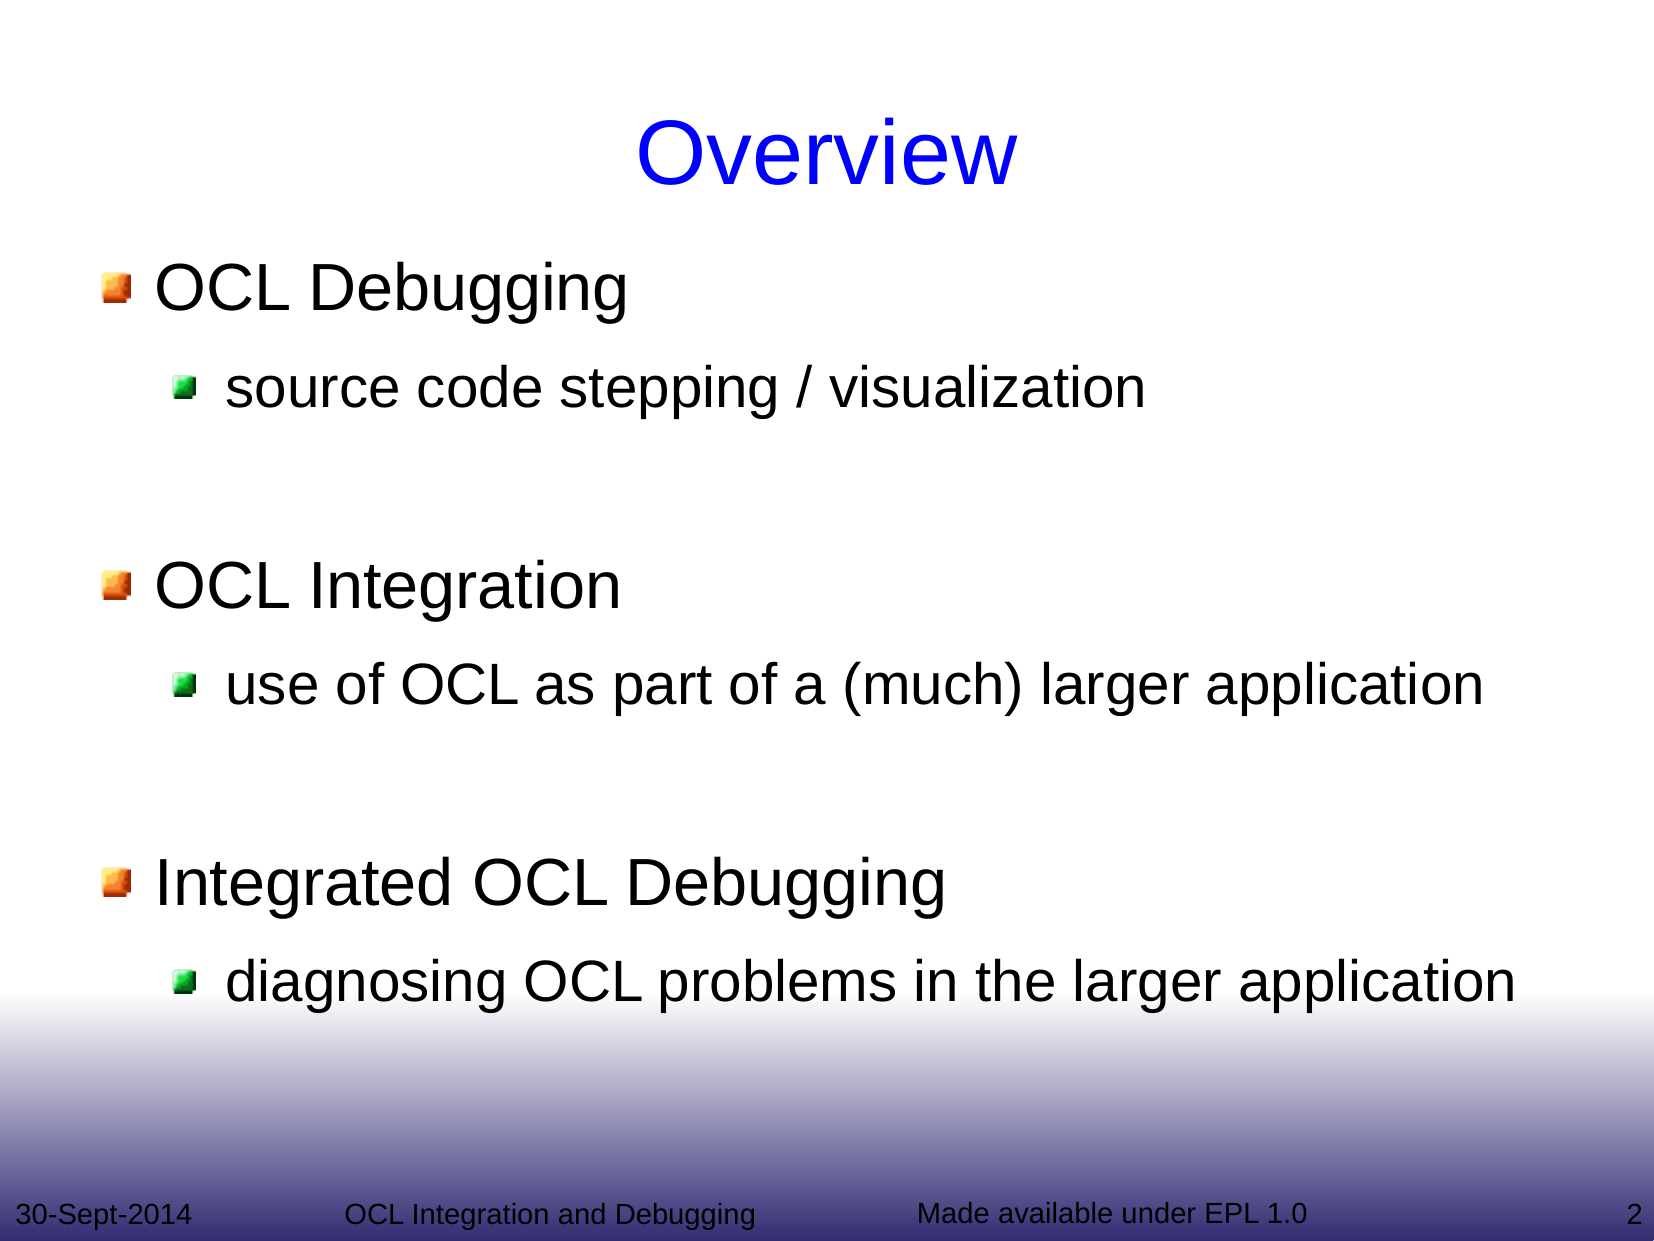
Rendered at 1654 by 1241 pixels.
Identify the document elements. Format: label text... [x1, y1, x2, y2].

title Overview [82, 49, 1571, 257]
list OCL Debugging source code stepping / visualization OCL Integration use of OCL as part of a (much) larger application Integrated OCL Debugging diagnosing OCL problems in the larger application [83, 250, 1610, 1069]
